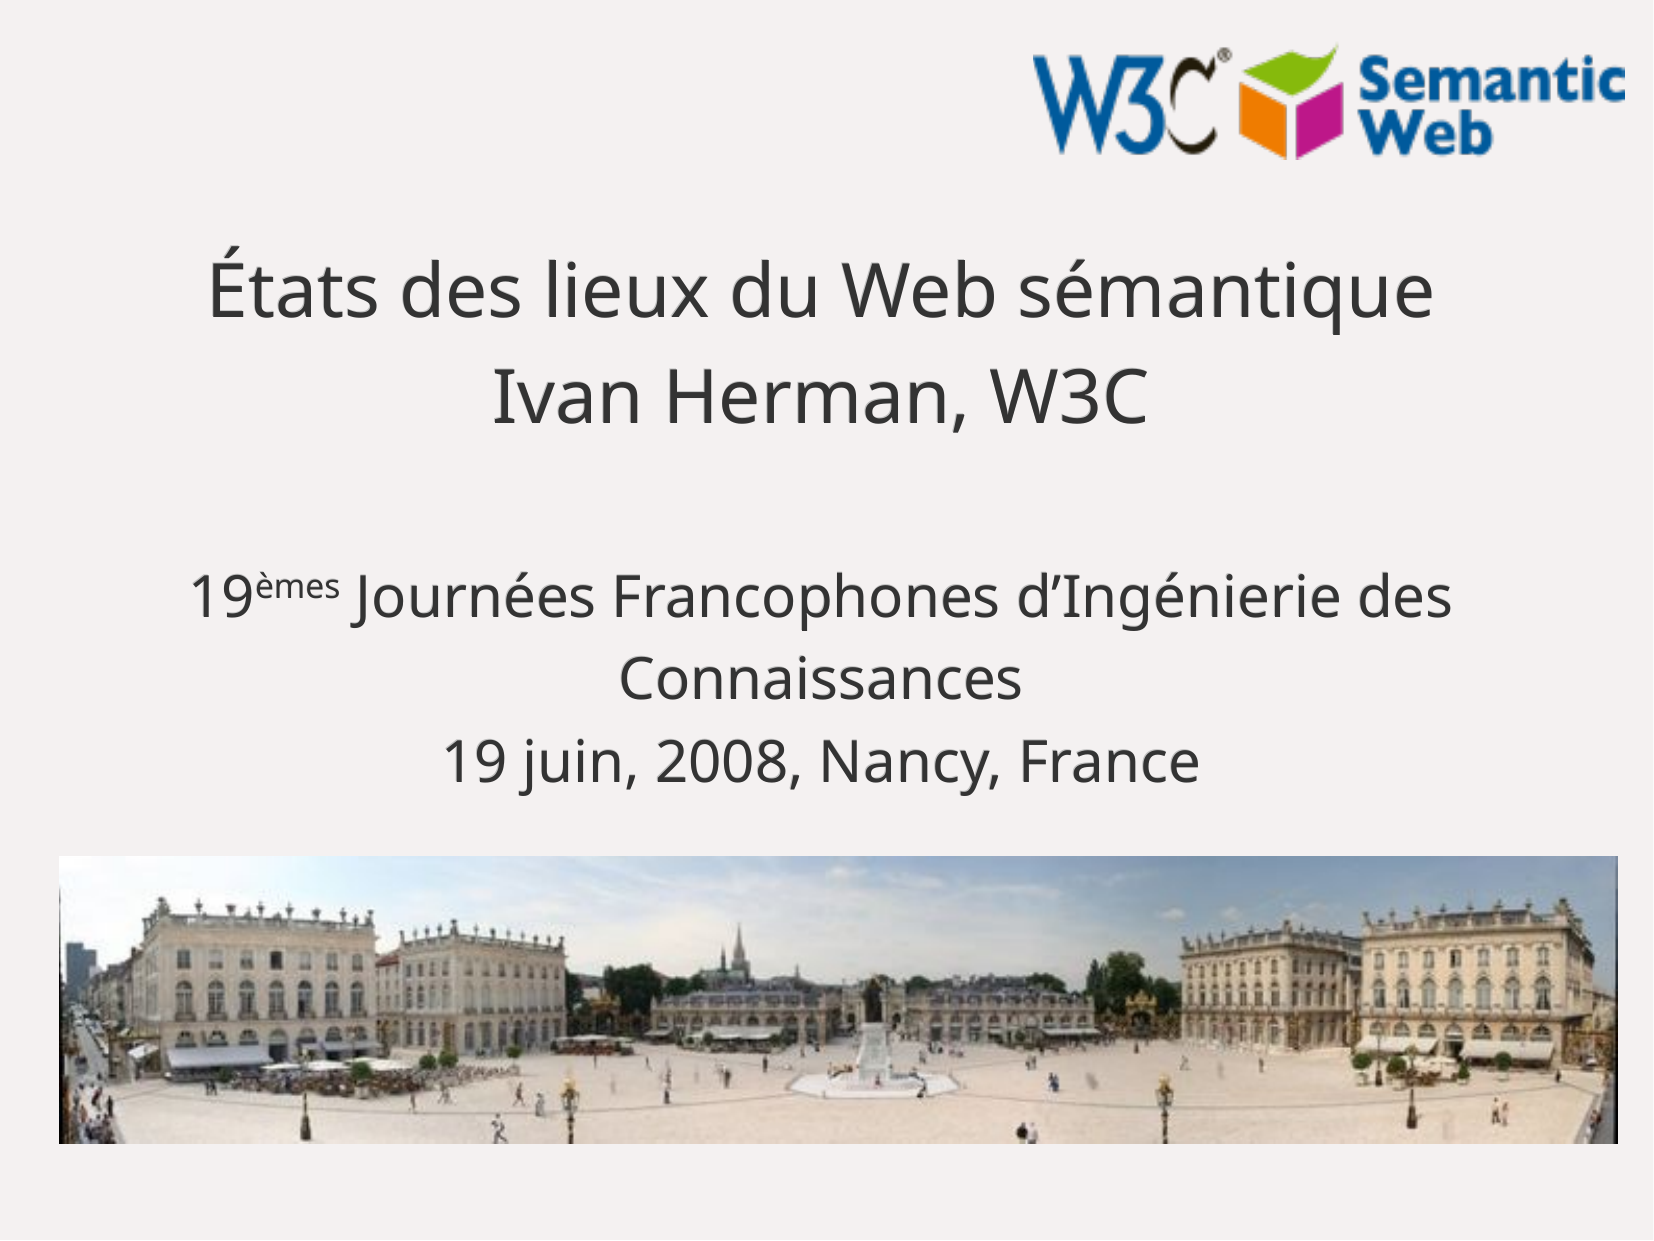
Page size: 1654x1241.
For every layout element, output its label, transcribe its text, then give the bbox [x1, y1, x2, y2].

picture [59, 856, 1618, 1144]
title États des lieux du Web sémantique Ivan Herman, W3C 19èmes Journées Francophones d’Ingénierie des Connaissances 19 juin, 2008, Nancy, France [88, 135, 1554, 896]
picture [1033, 41, 1625, 160]
